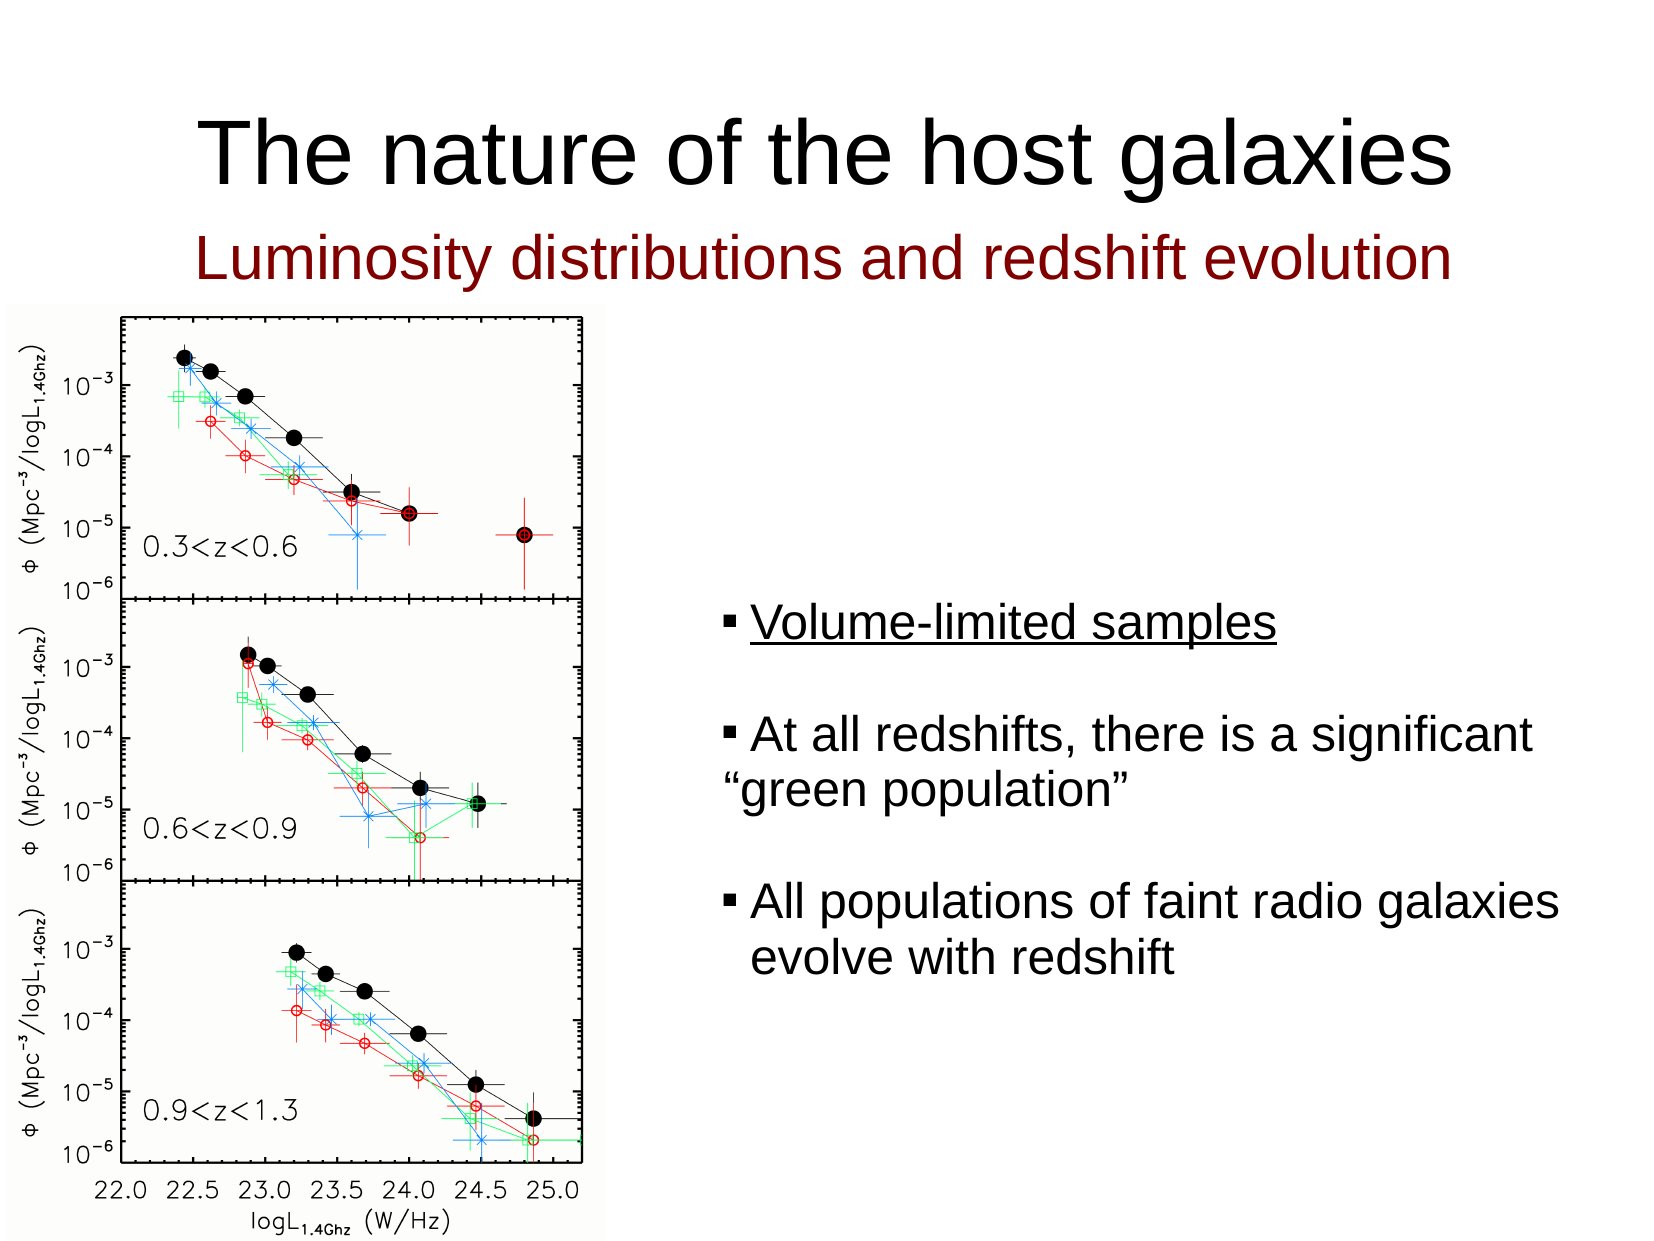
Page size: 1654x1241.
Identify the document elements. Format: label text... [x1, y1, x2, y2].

title The nature of the host galaxies [82, 49, 1571, 257]
picture [5, 304, 606, 1241]
text_box Volume-limited samples At all redshifts, there is a significant “green population” All populations of faint radio galaxies evolve with redshift [708, 587, 1637, 1048]
text_box Luminosity distributions and redshift evolution [179, 215, 1471, 300]
